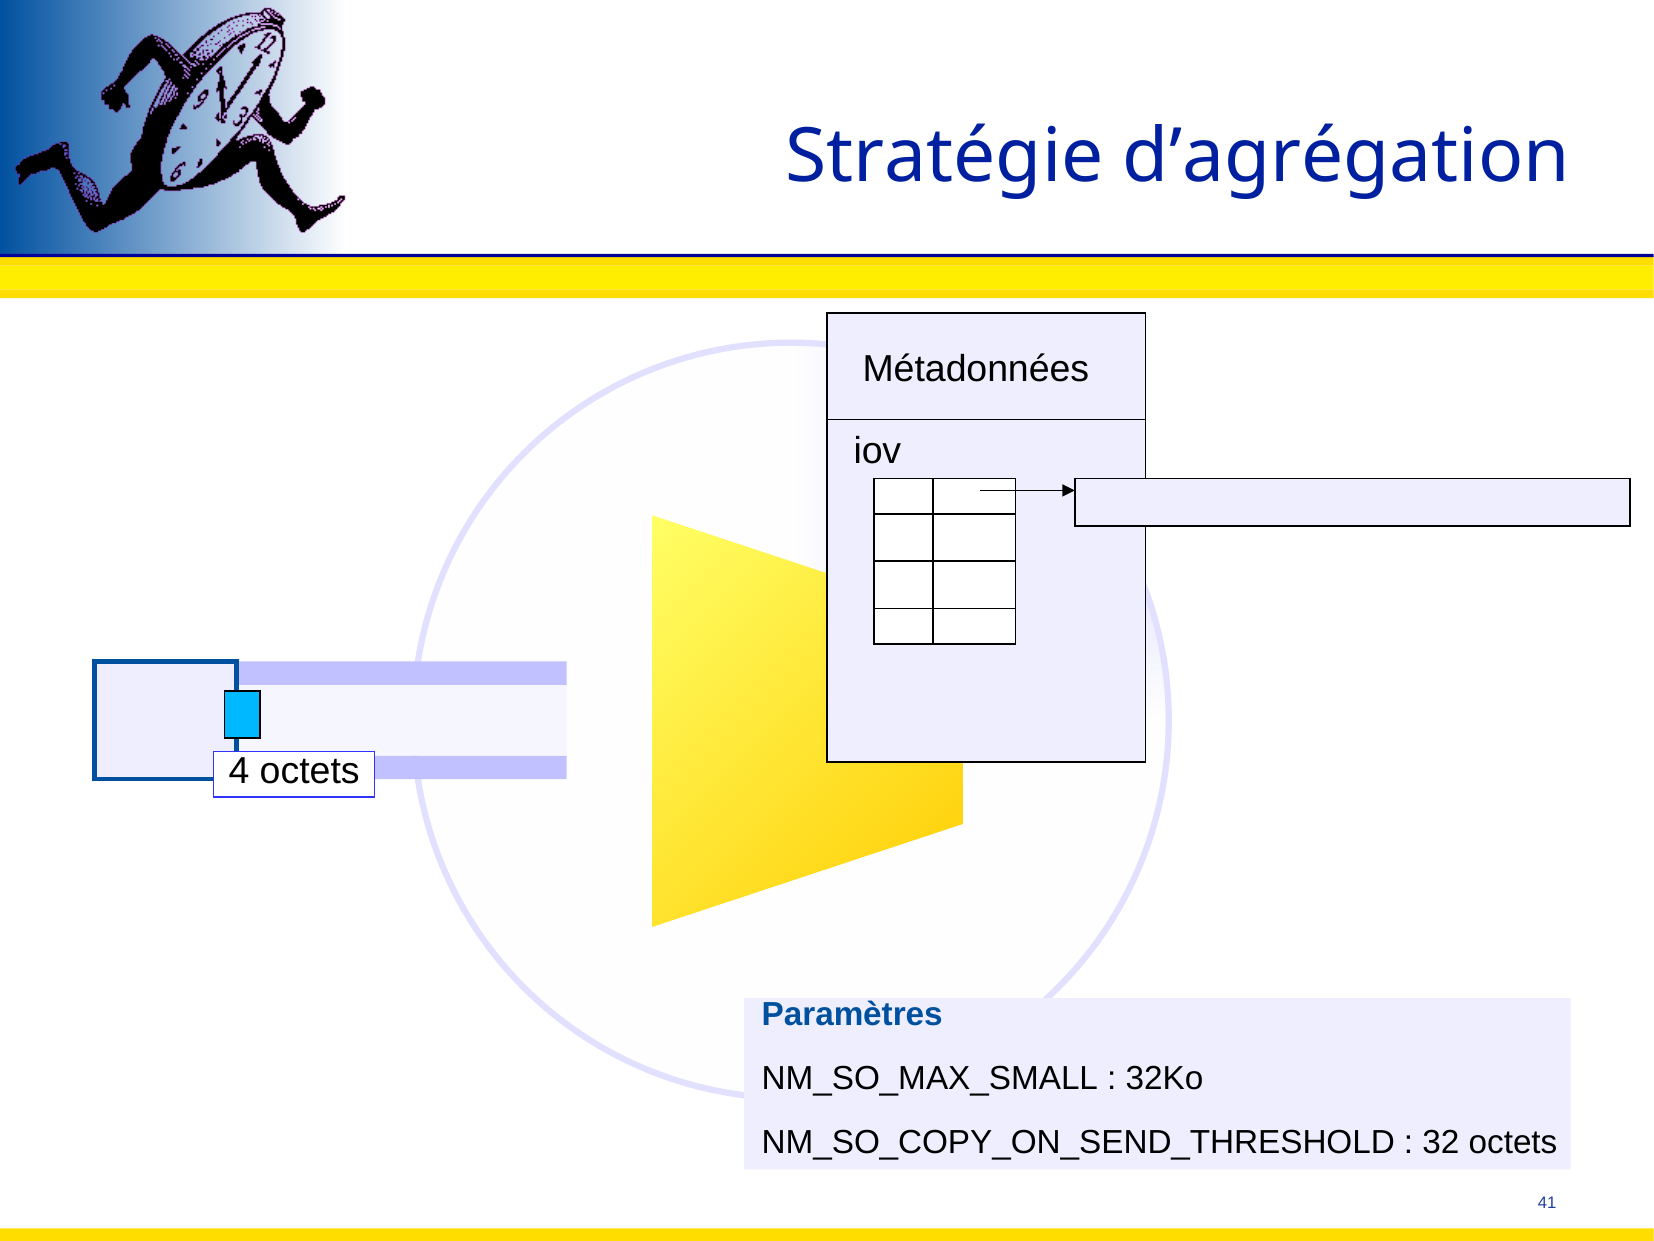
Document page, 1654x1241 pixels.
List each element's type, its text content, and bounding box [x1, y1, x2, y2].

list Paramètres NM_SO_MAX_SMALL : 32Ko NM_SO_COPY_ON_SEND_THRESHOLD : 32 octets [744, 998, 1571, 1170]
text_box Métadonnées [847, 350, 1104, 396]
picture [14, 0, 353, 245]
text_box [94, 312, 1630, 1096]
text_box 4 octets [213, 751, 375, 798]
text_box iov [838, 431, 917, 477]
title Stratégie d’agrégation [372, 49, 1571, 257]
